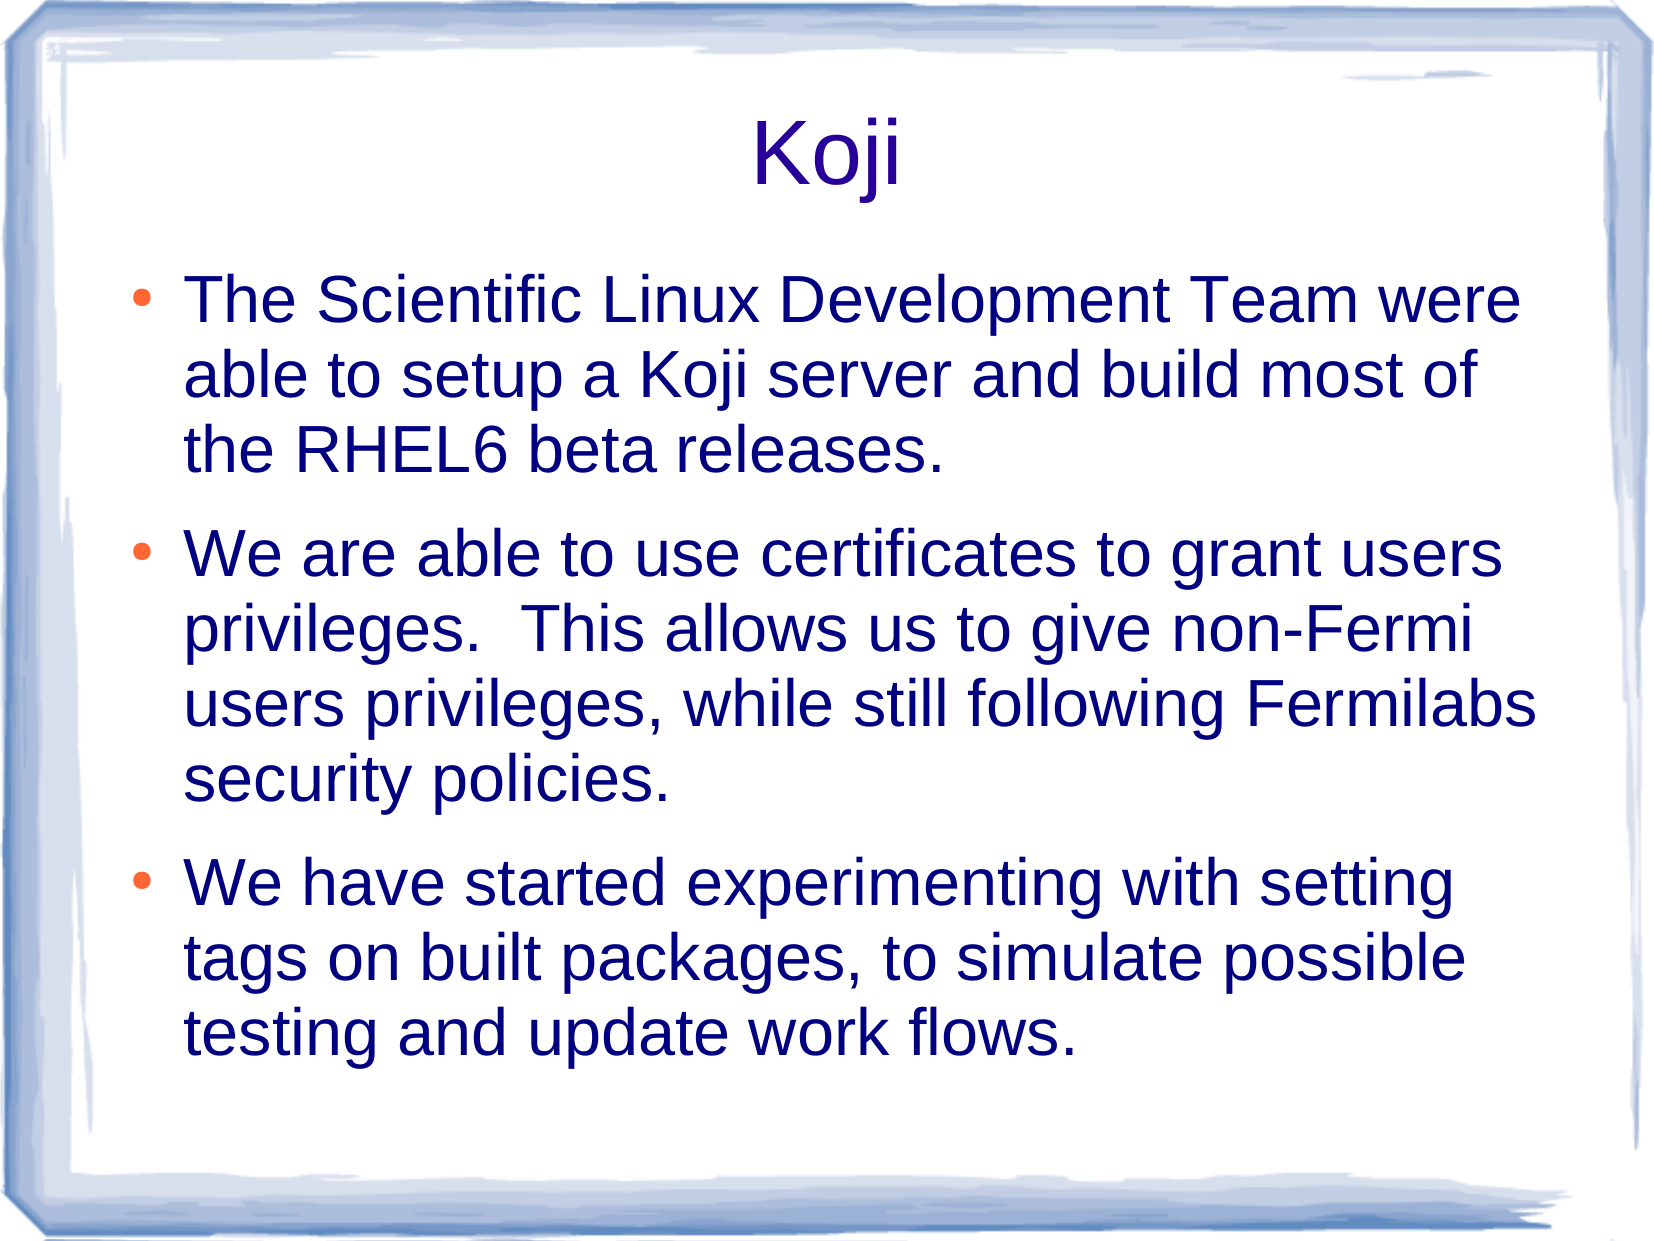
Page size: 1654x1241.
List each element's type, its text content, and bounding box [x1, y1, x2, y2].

picture [0, 0, 1654, 1241]
title Koji [82, 49, 1571, 257]
list The Scientific Linux Development Team were able to setup a Koji server and build most of the RHEL6 beta releases. We are able to use certificates to grant users privileges. This allows us to give non-Fermi users privileges, while still following Fermilabs security policies. We have started experimenting with setting tags on built packages, to simulate possible testing and update work flows. [112, 262, 1566, 1070]
